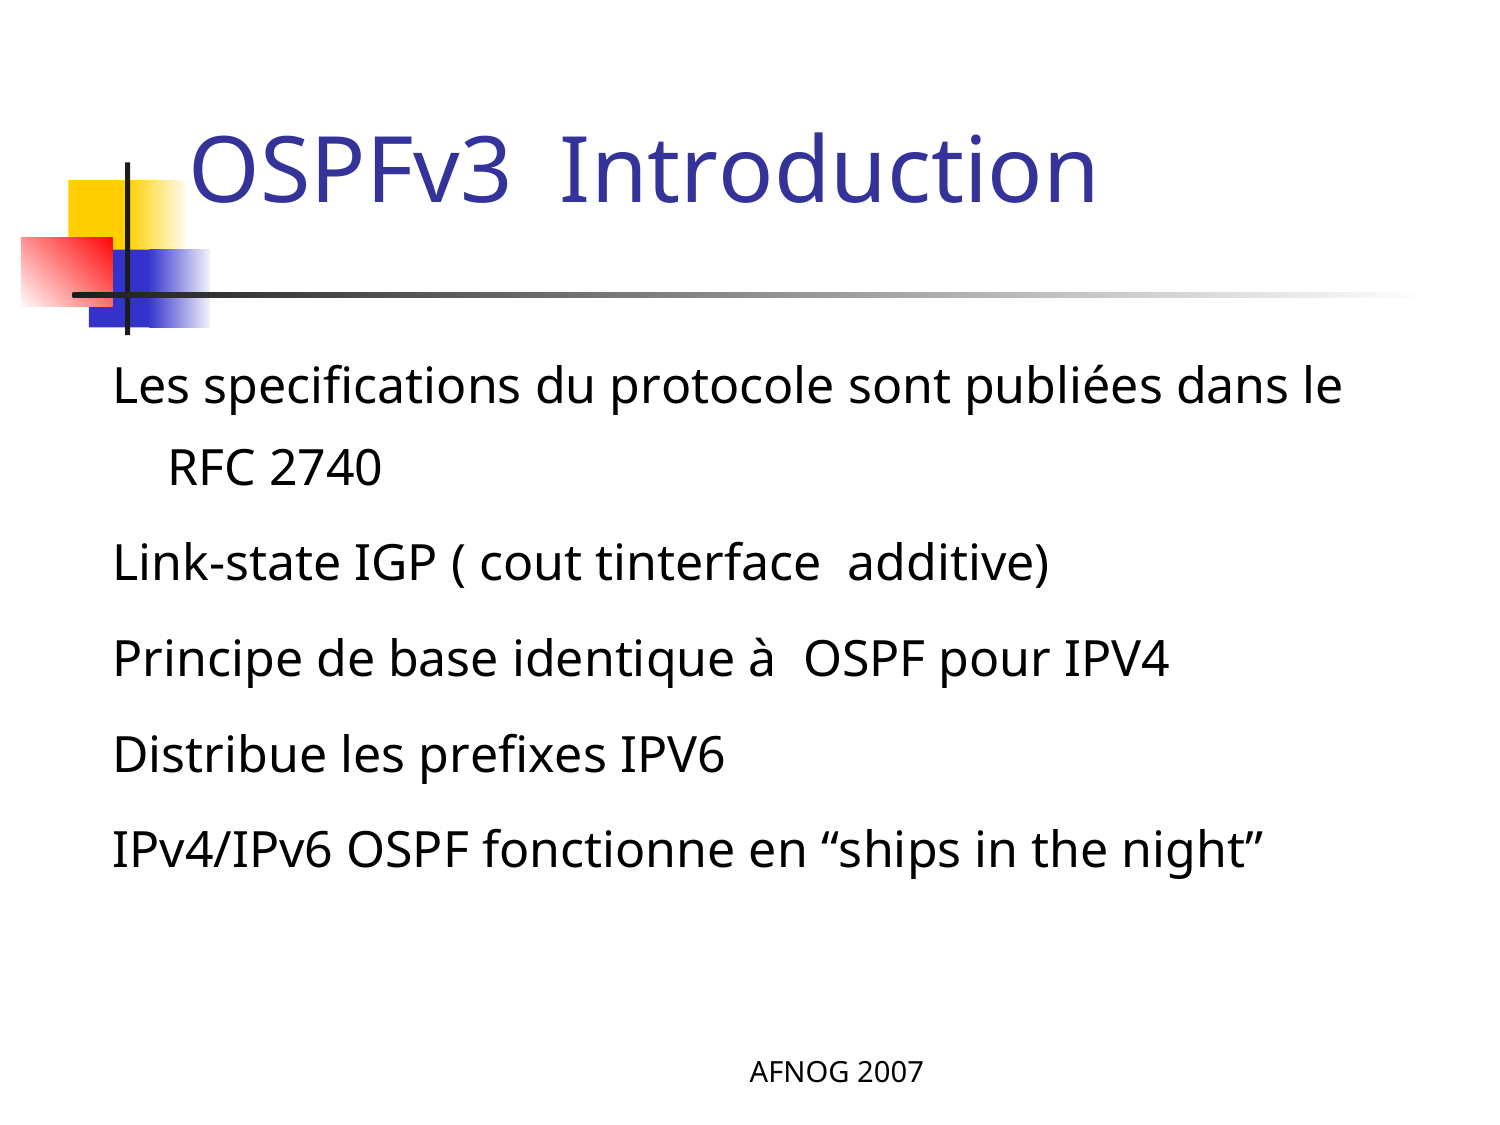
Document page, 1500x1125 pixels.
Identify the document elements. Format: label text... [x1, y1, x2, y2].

list Les specifications du protocole sont publiées dans le RFC 2740 Link-state IGP ( cout tinterface additive) Principe de base identique à OSPF pour IPV4 Distribue les prefixes IPV6 IPv4/IPv6 OSPF fonctionne en “ships in the night” [112, 337, 1388, 1084]
title OSPFv3 Introduction [188, 35, 1468, 276]
